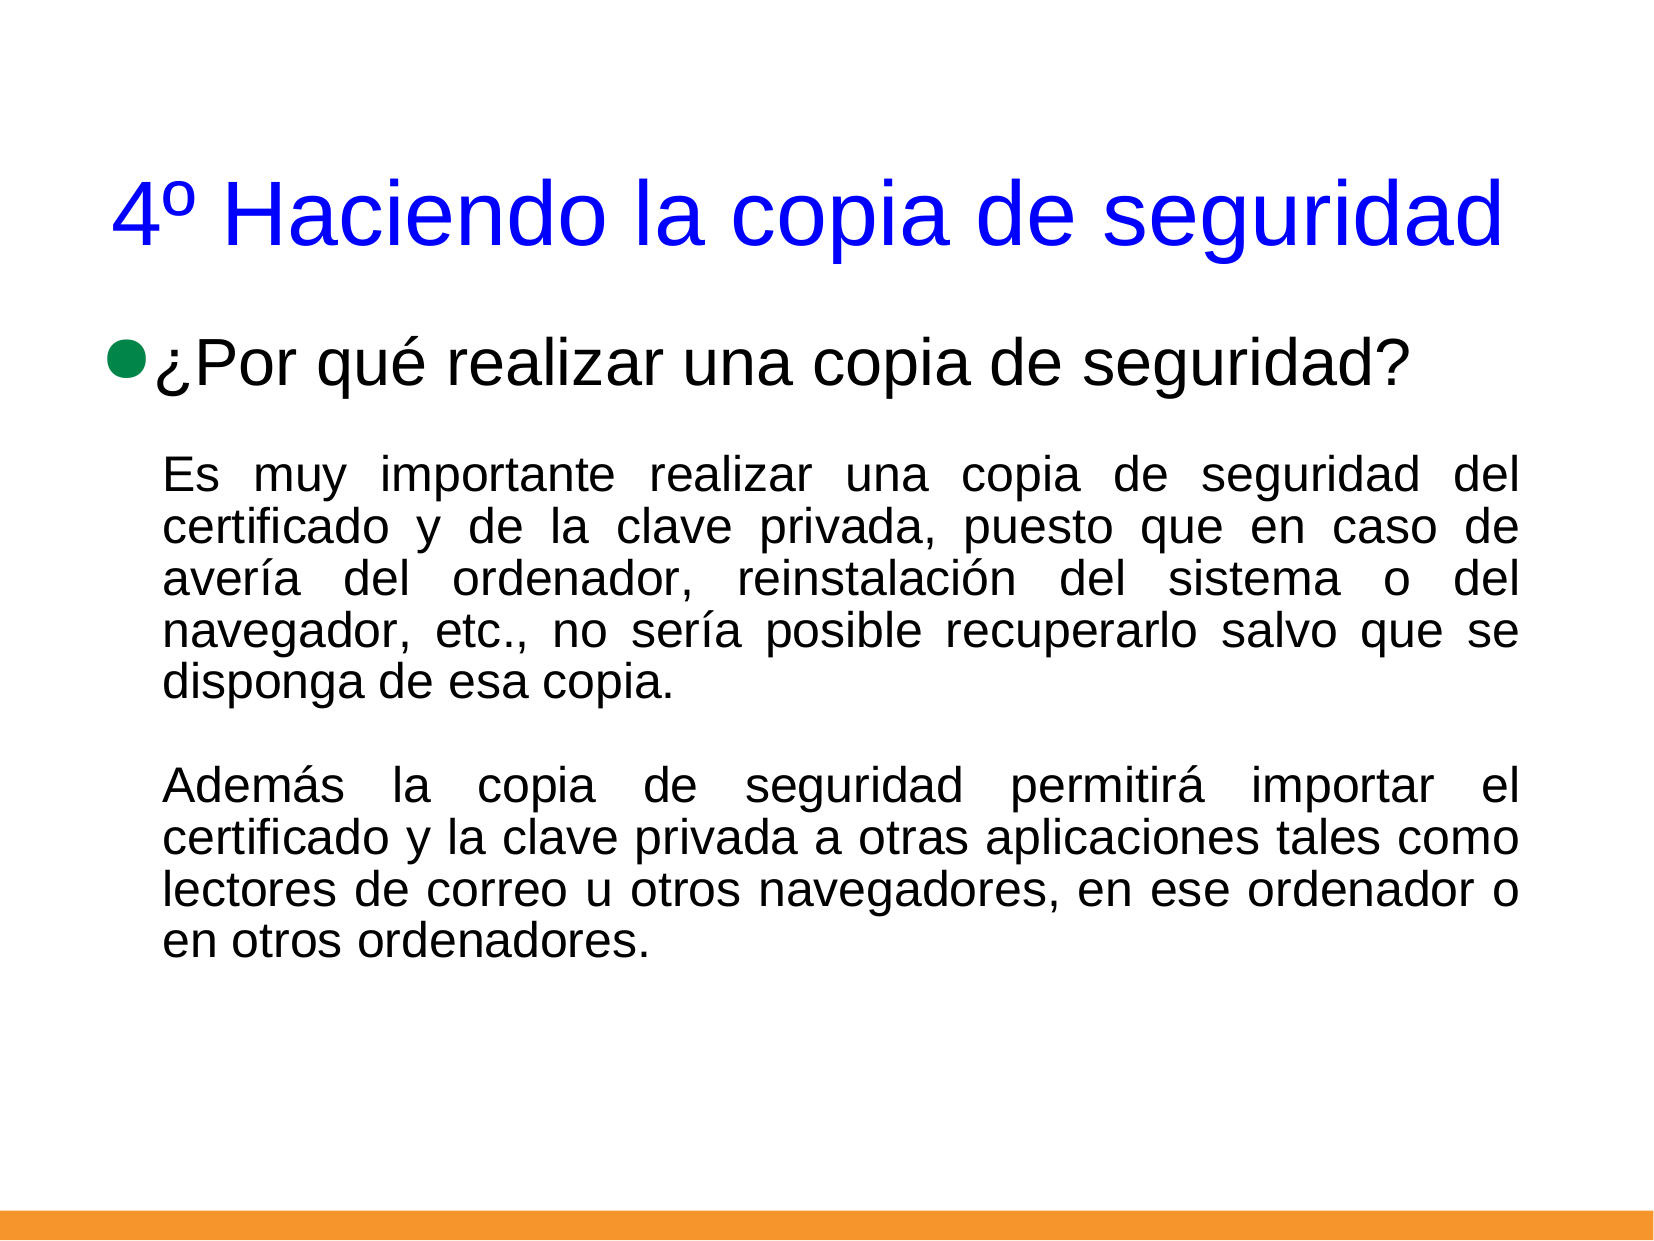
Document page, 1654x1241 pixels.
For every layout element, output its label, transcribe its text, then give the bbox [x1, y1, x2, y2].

list ¿Por qué realizar una copia de seguridad? [82, 324, 1572, 414]
title 4º Haciendo la copia de seguridad [65, 161, 1554, 266]
text_box Es muy importante realizar una copia de seguridad del certificado y de la clave privada, puesto que en caso de avería del ordenador, reinstalación del sistema o del navegador, etc., no sería posible recuperarlo salvo que se disponga de esa copia. Además la copia de seguridad permitirá importar el certificado y la clave privada a otras aplicaciones tales como lectores de correo u otros navegadores, en ese ordenador o en otros ordenadores. [147, 442, 1536, 980]
